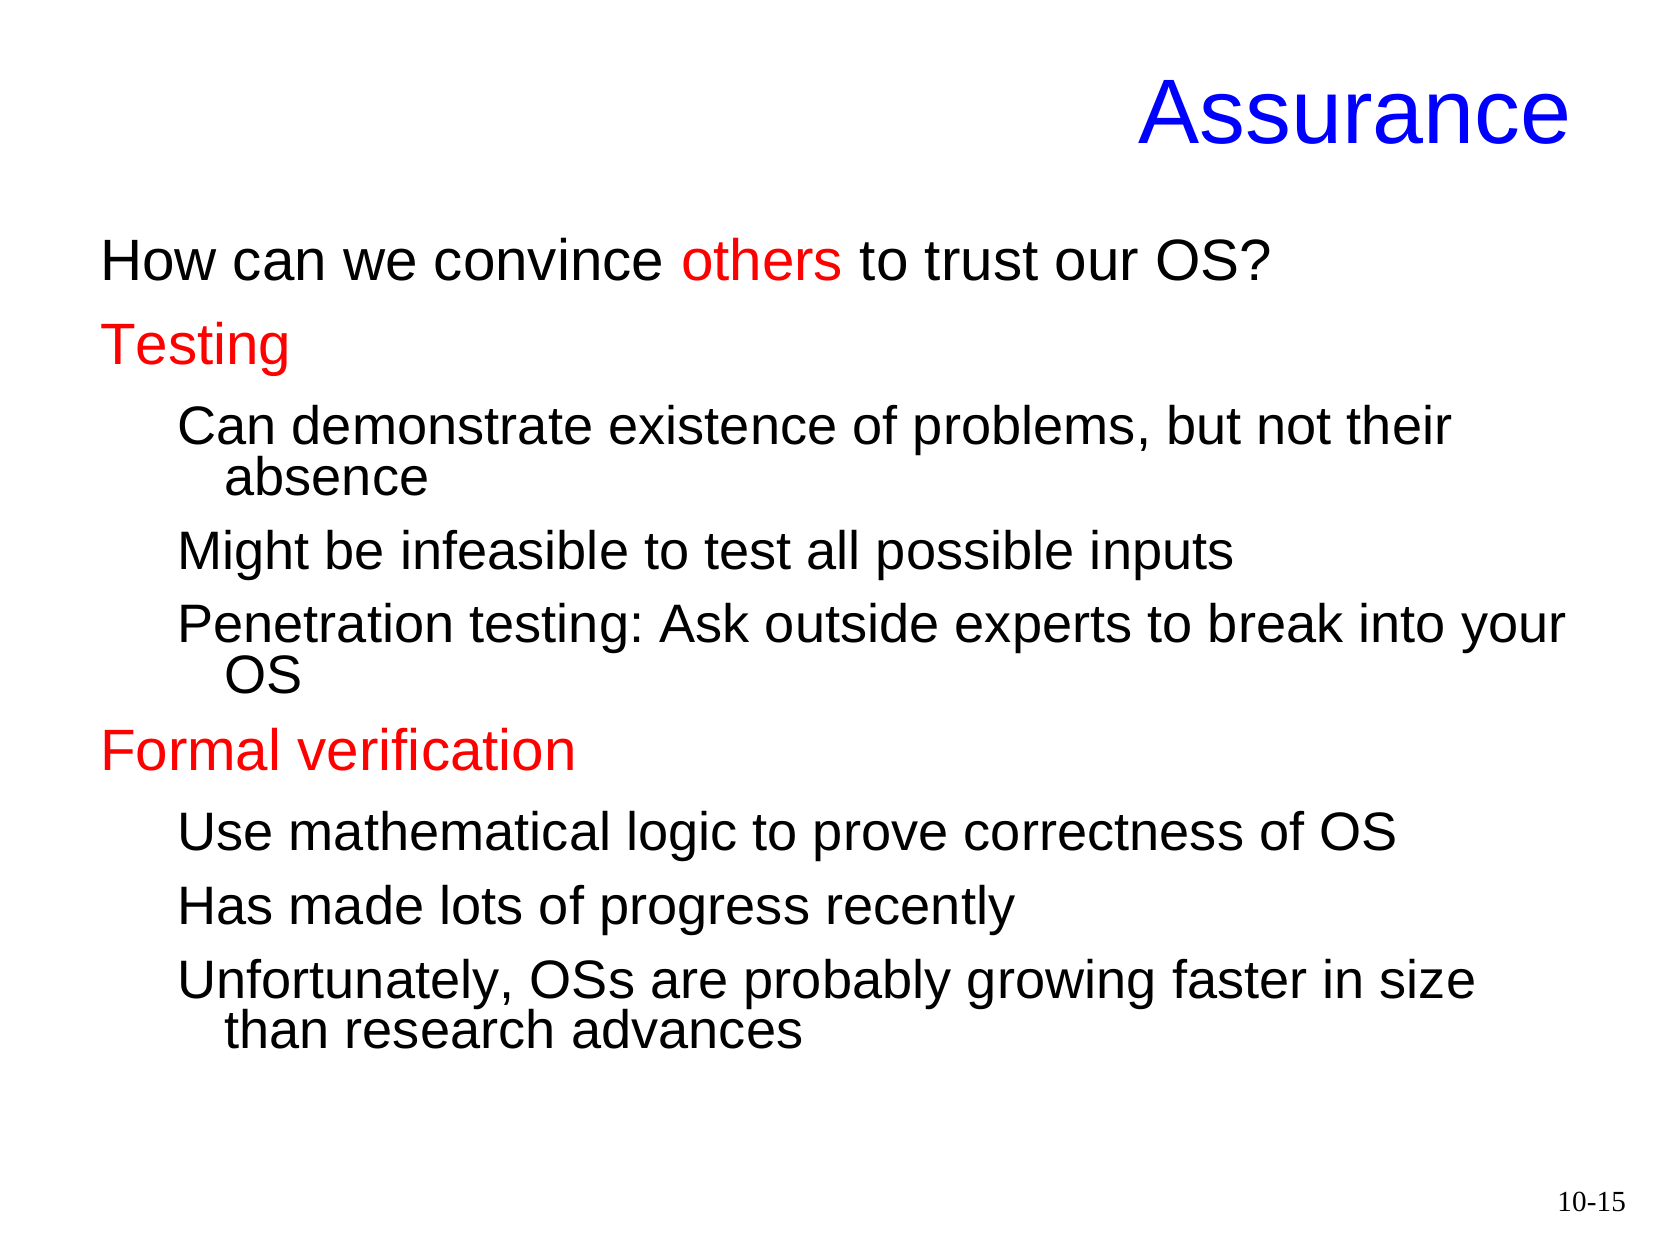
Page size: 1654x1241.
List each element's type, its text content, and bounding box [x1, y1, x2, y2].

list How can we convince others to trust our OS? Testing Can demonstrate existence of problems, but not their absence Might be infeasible to test all possible inputs Penetration testing: Ask outside experts to break into your OS Formal verification Use mathematical logic to prove correctness of OS Has made lots of progress recently Unfortunately, OSs are probably growing faster in size than research advances [82, 237, 1571, 1170]
title Assurance [84, 11, 1573, 218]
